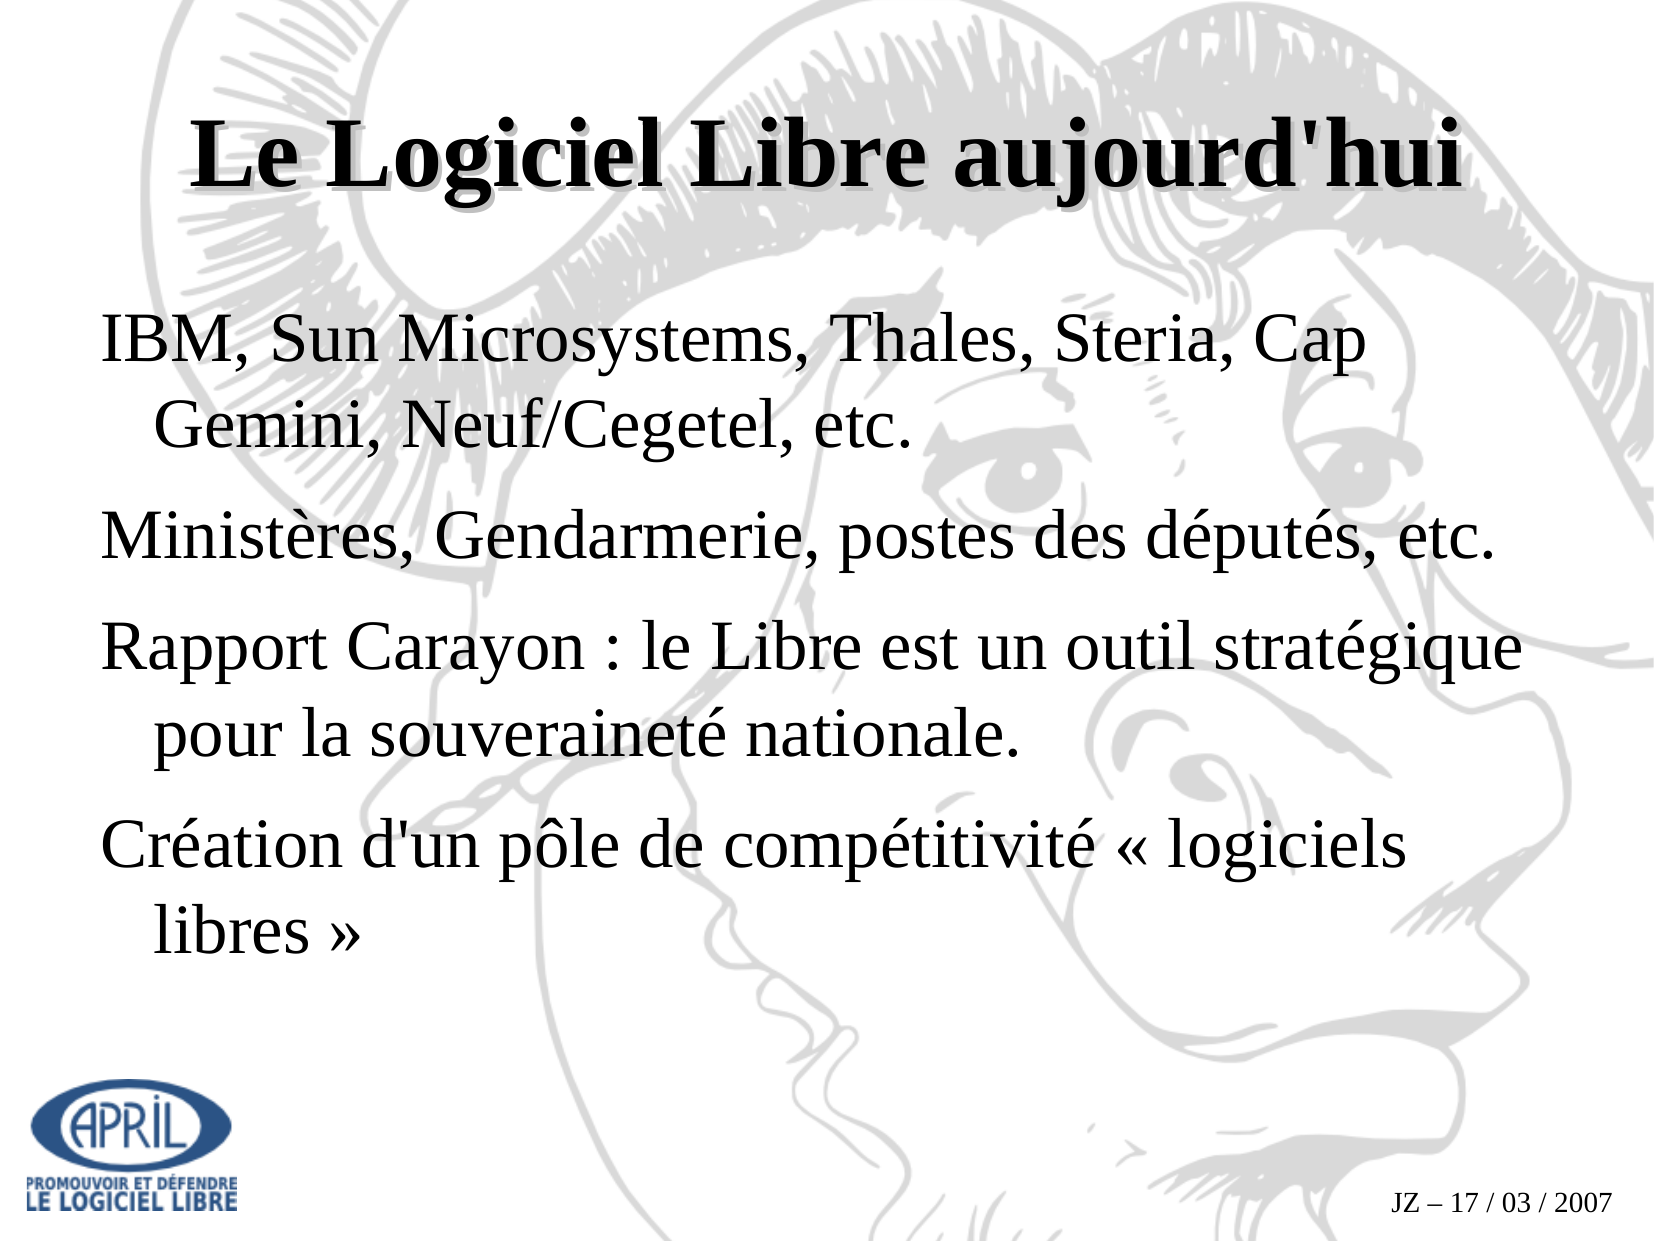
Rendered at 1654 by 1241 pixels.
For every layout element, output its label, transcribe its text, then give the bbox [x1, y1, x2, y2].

picture [0, 0, 1654, 1241]
title Le Logiciel Libre aujourd'hui [82, 49, 1571, 257]
list IBM, Sun Microsystems, Thales, Steria, Cap Gemini, Neuf/Cegetel, etc. Ministères, Gendarmerie, postes des députés, etc. Rapport Carayon : le Libre est un outil stratégique pour la souveraineté nationale. Création d'un pôle de compétitivité « logiciels libres » [82, 290, 1571, 1109]
